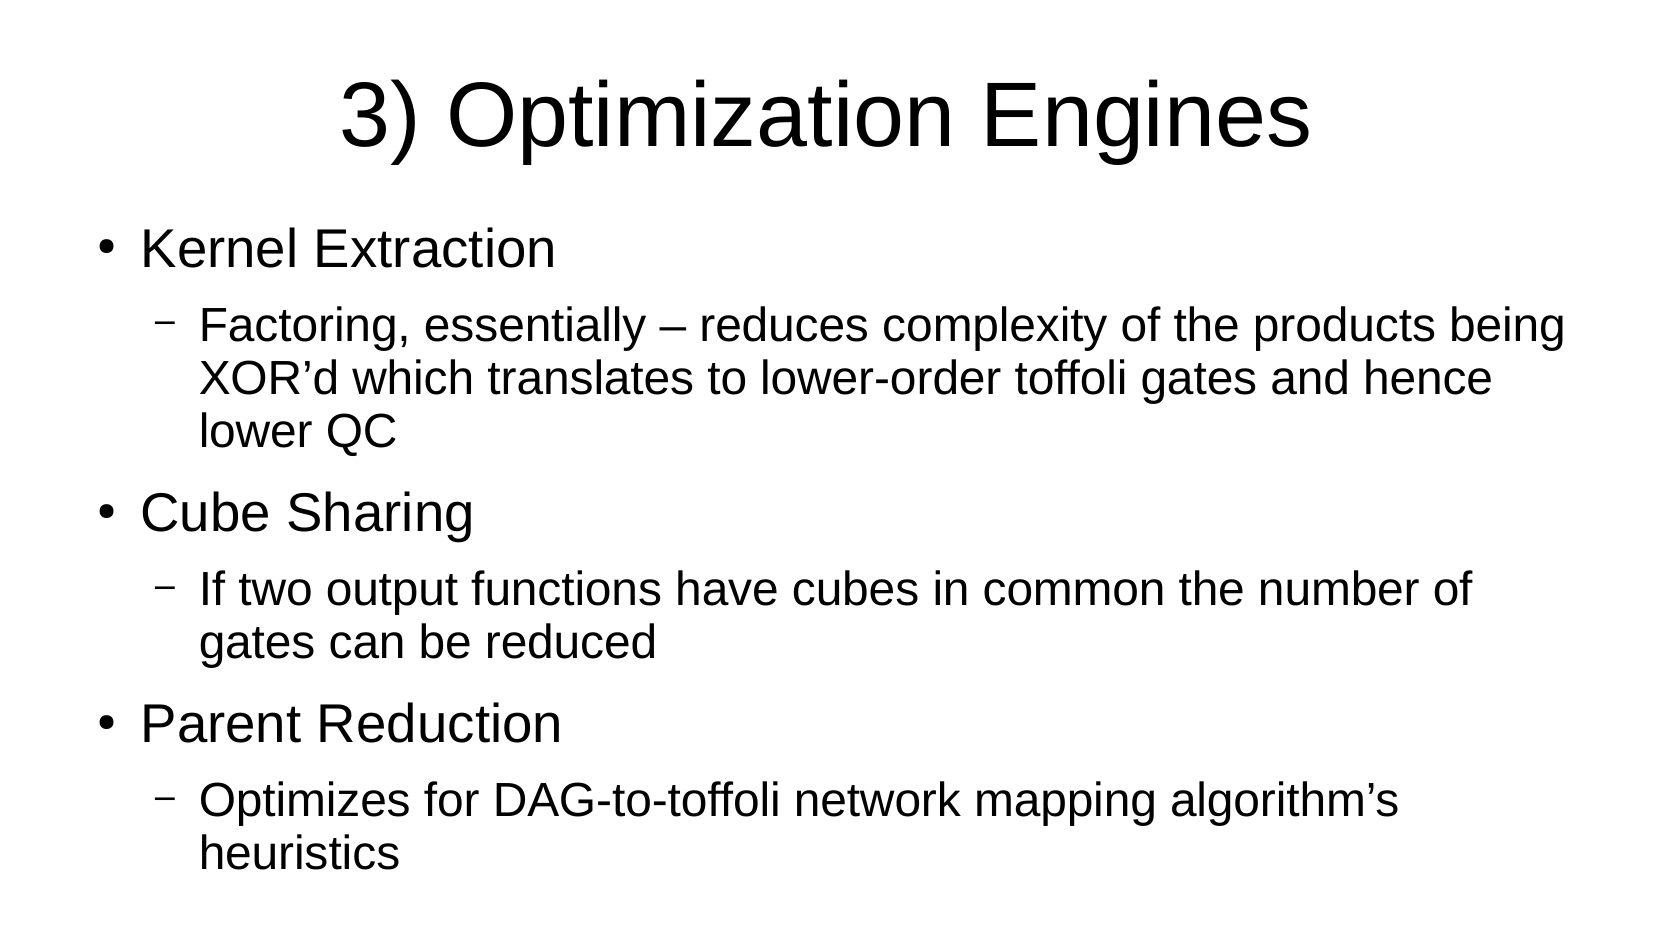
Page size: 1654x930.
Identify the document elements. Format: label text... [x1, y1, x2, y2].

title 3) Optimization Engines [82, 37, 1571, 193]
list Kernel Extraction Factoring, essentially – reduces complexity of the products being XOR’d which translates to lower-order toffoli gates and hence lower QC Cube Sharing If two output functions have cubes in common the number of gates can be reduced Parent Reduction Optimizes for DAG-to-toffoli network mapping algorithm’s heuristics [82, 217, 1571, 885]
